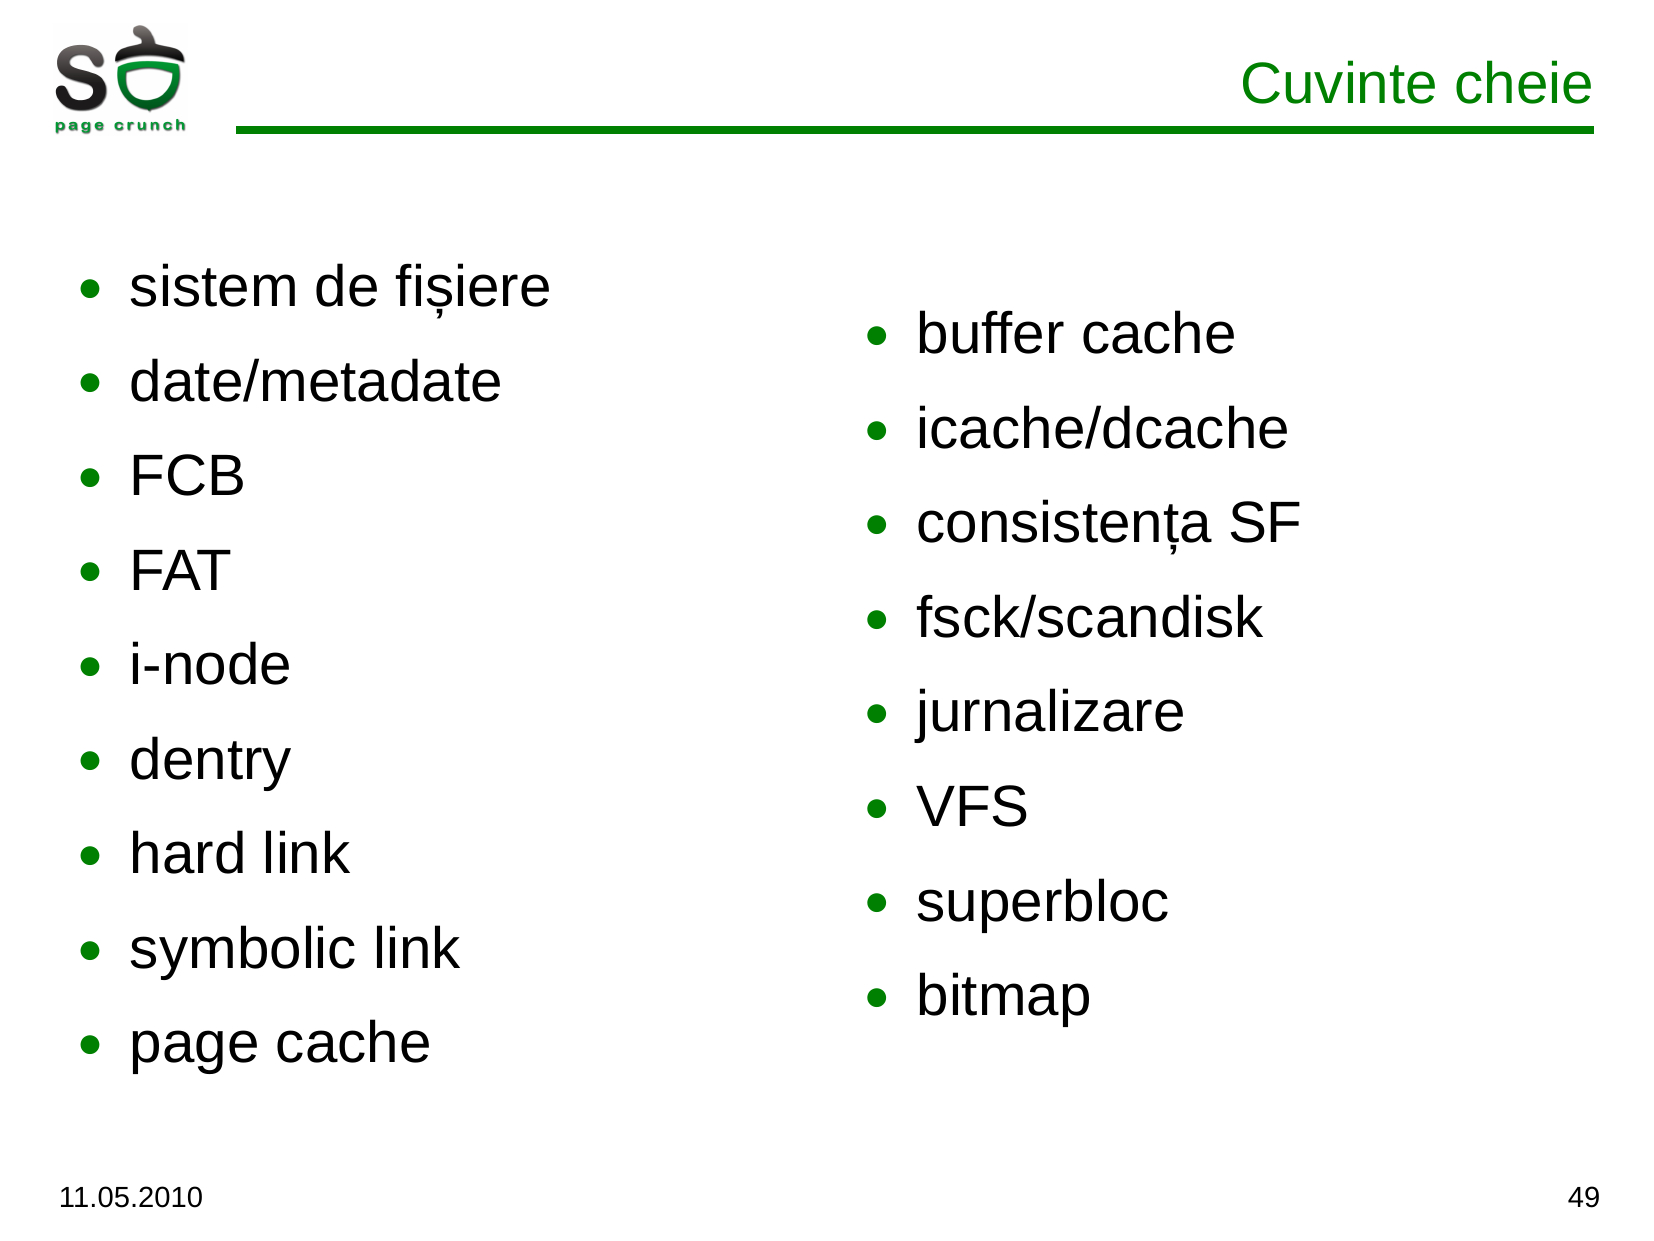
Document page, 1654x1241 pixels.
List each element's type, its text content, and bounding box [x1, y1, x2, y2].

list sistem de fișiere date/metadate FCB FAT i-node dentry hard link symbolic link page cache [59, 177, 809, 1152]
list buffer cache icache/dcache consistența SF fsck/scandisk jurnalizare VFS superbloc bitmap [845, 177, 1596, 1152]
title Cuvinte cheie [236, 49, 1595, 119]
picture [53, 23, 188, 136]
